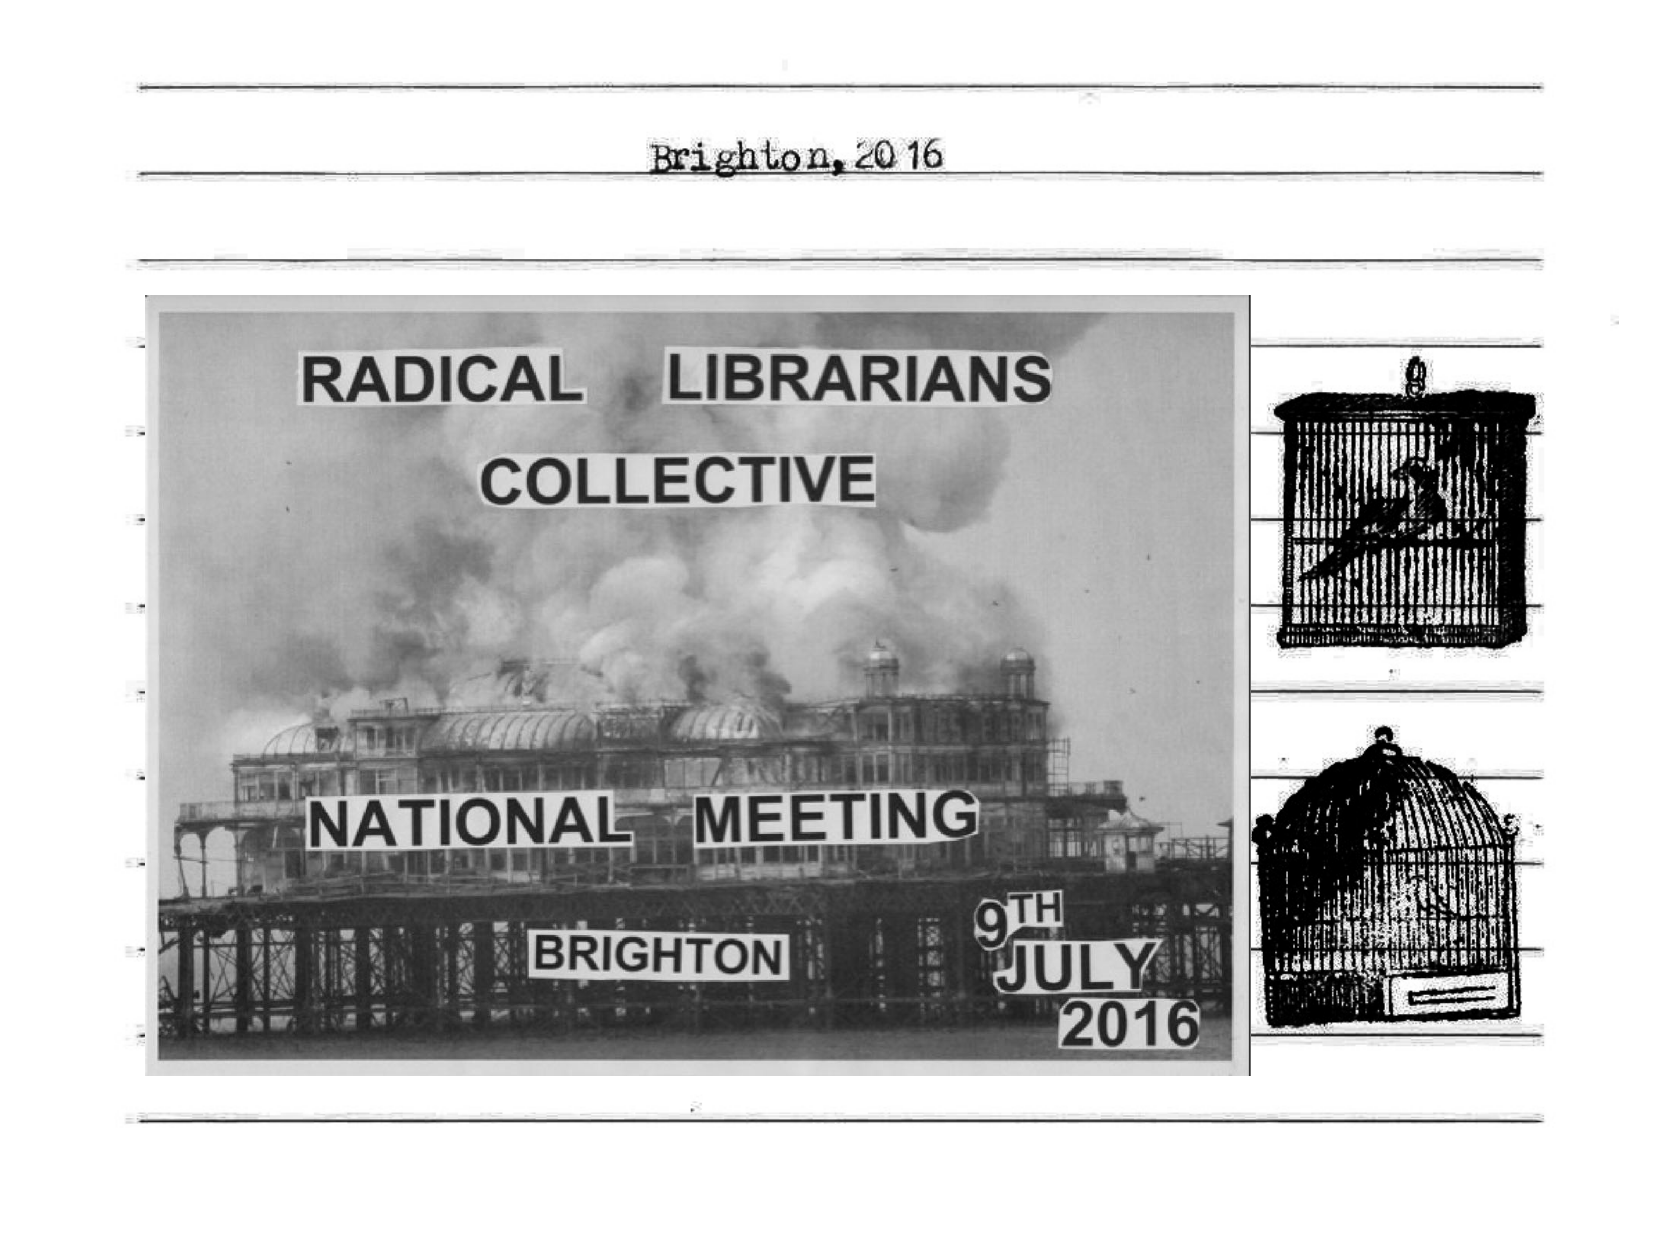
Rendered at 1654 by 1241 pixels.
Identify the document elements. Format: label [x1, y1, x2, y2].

picture [15, 53, 1619, 1146]
